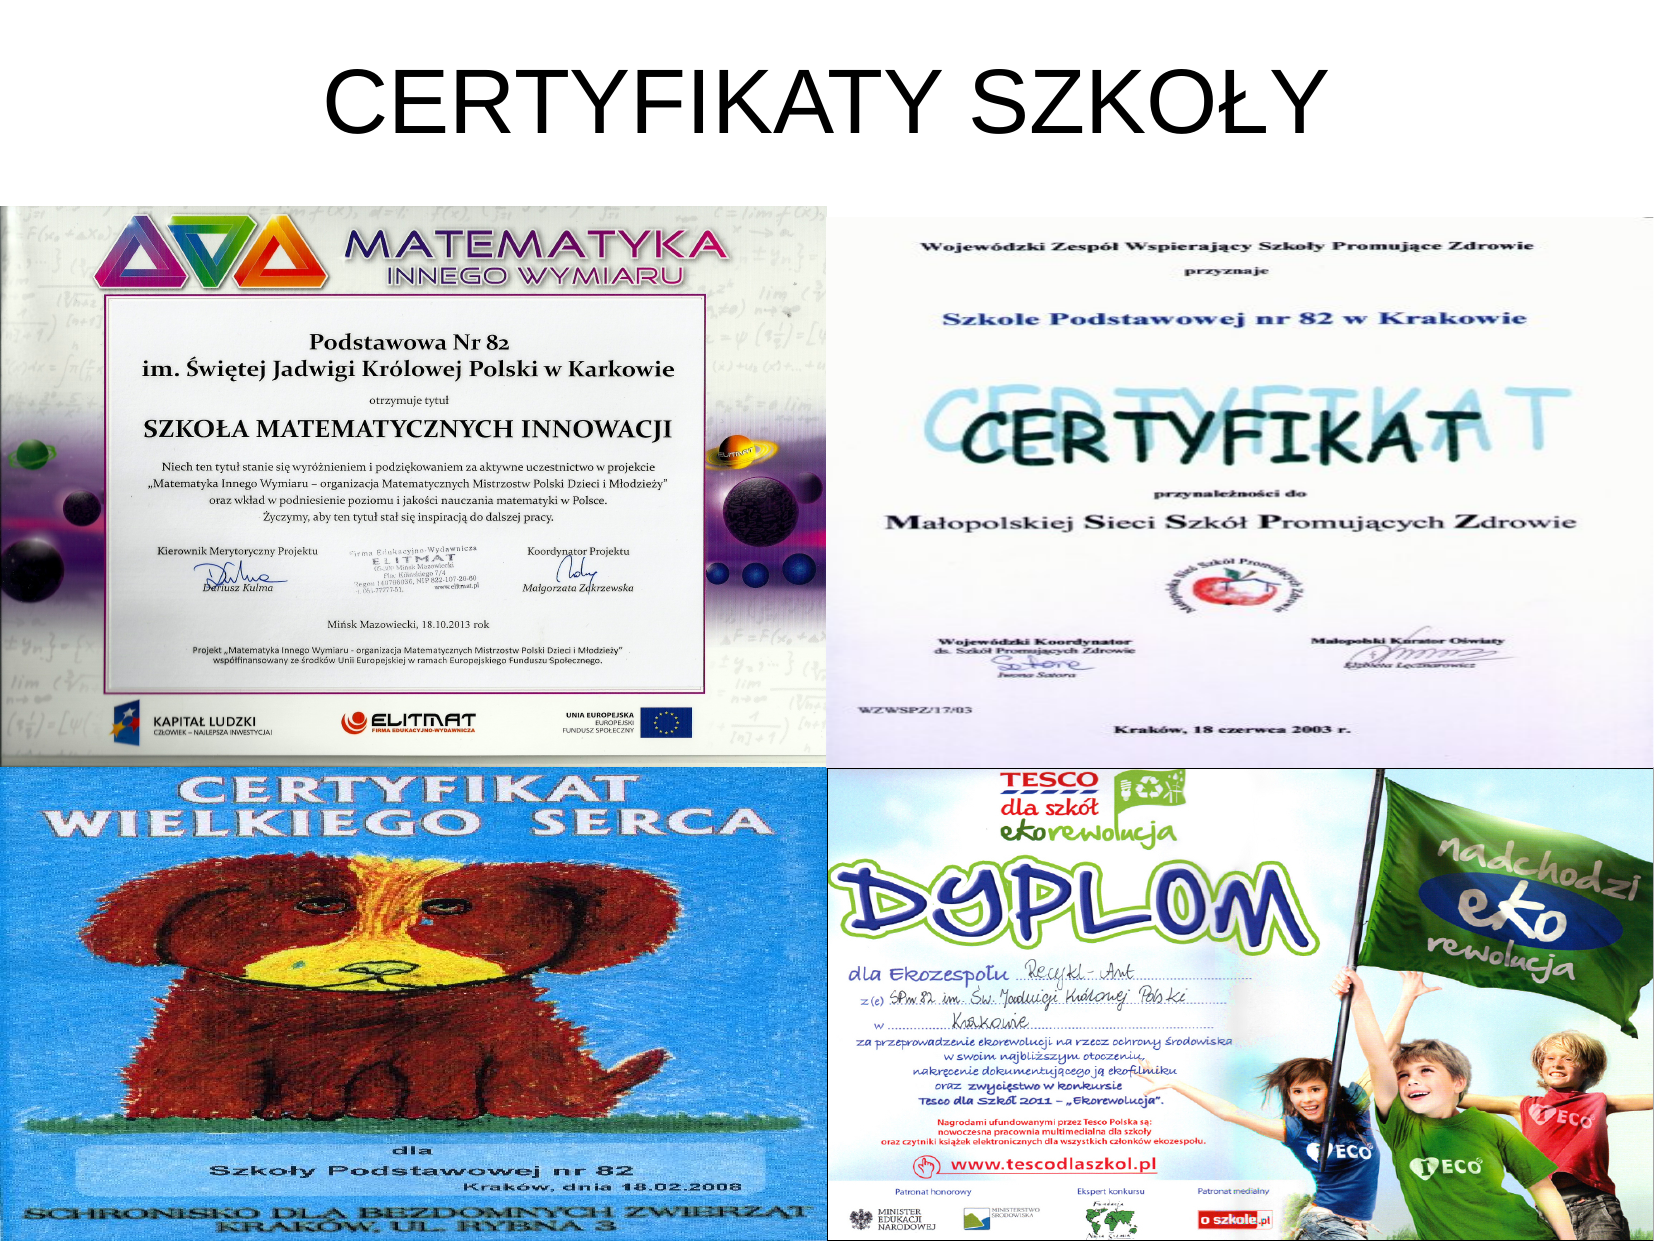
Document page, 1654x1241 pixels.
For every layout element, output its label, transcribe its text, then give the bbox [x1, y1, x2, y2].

picture [0, 206, 1654, 1241]
title CERTYFIKATY SZKOŁY [82, 49, 1571, 217]
